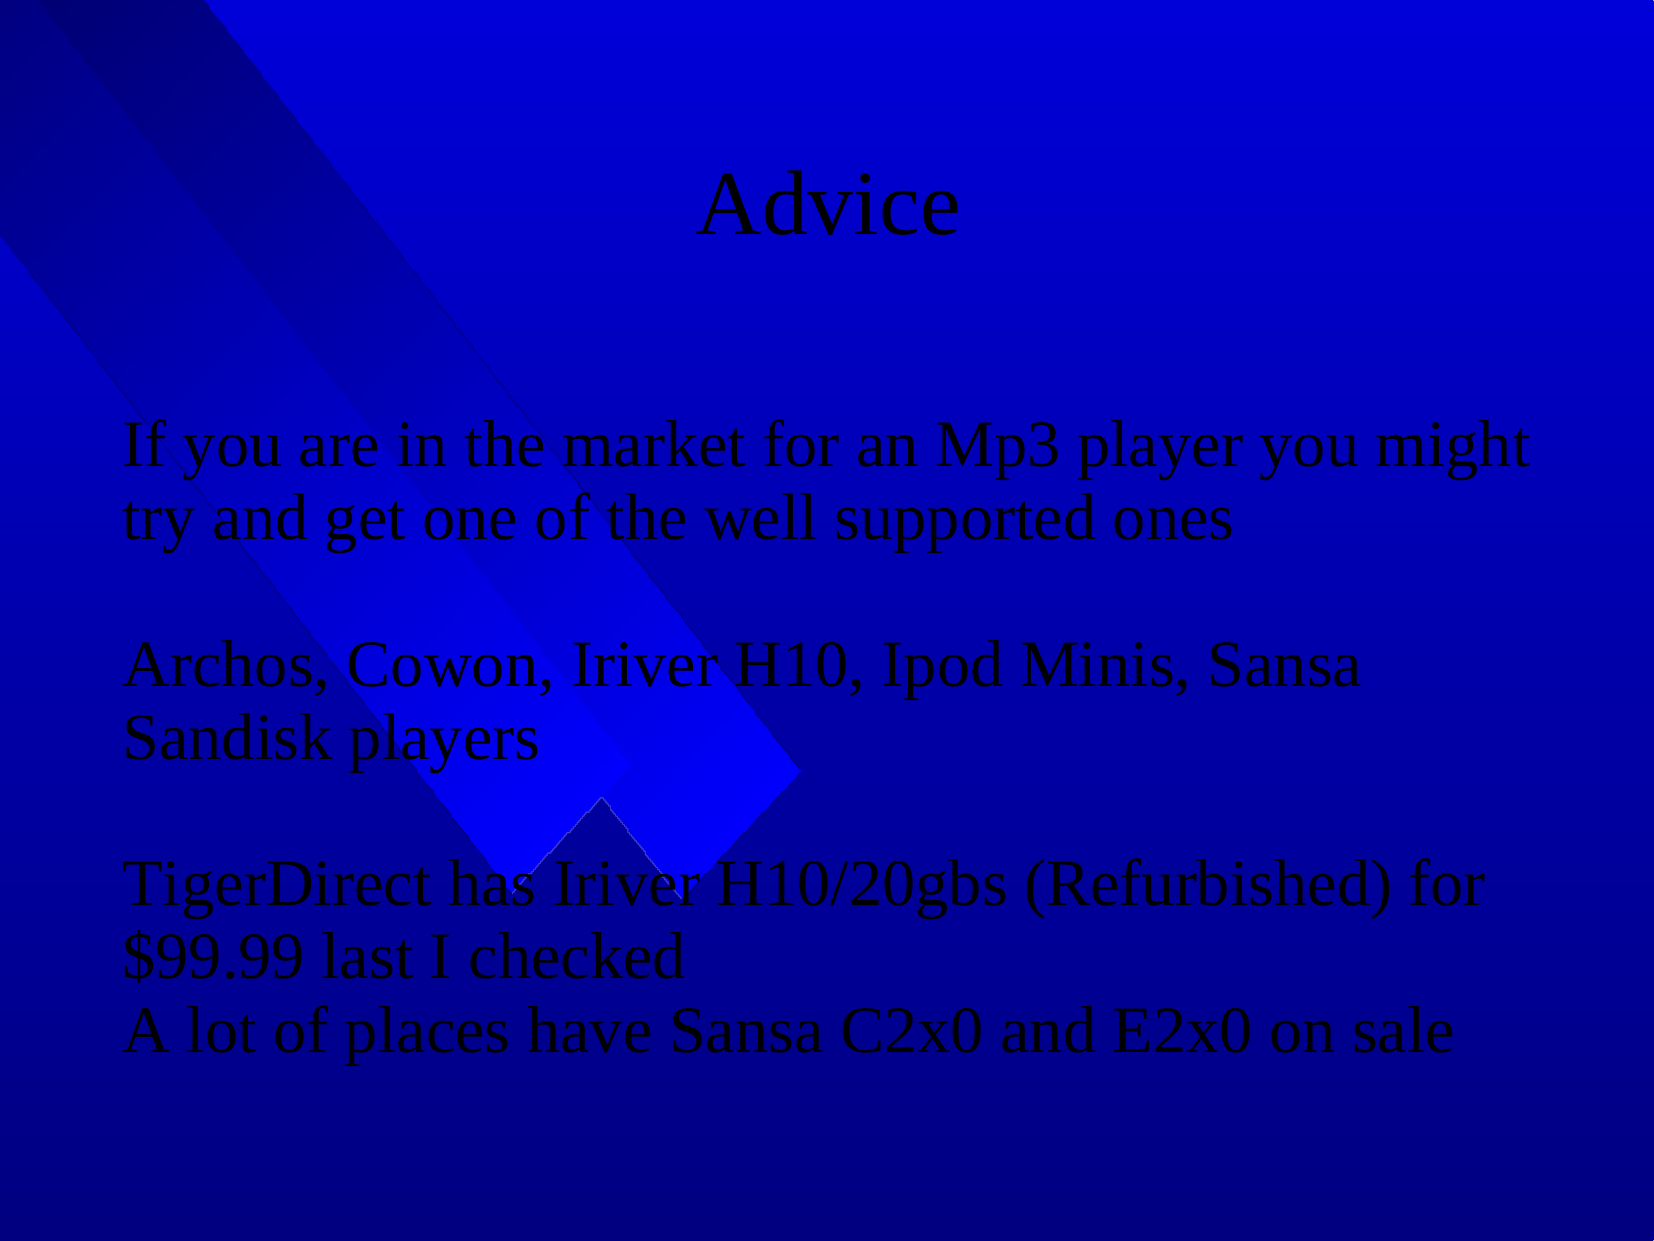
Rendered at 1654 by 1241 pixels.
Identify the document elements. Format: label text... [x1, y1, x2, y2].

subtitle If you are in the market for an Mp3 player you might try and get one of the well supported ones Archos, Cowon, Iriver H10, Ipod Minis, Sansa Sandisk players TigerDirect has Iriver H10/20gbs (Refurbished) for $99.99 last I checked A lot of places have Sansa C2x0 and E2x0 on sale [122, 346, 1535, 1128]
title Advice [122, 99, 1535, 307]
